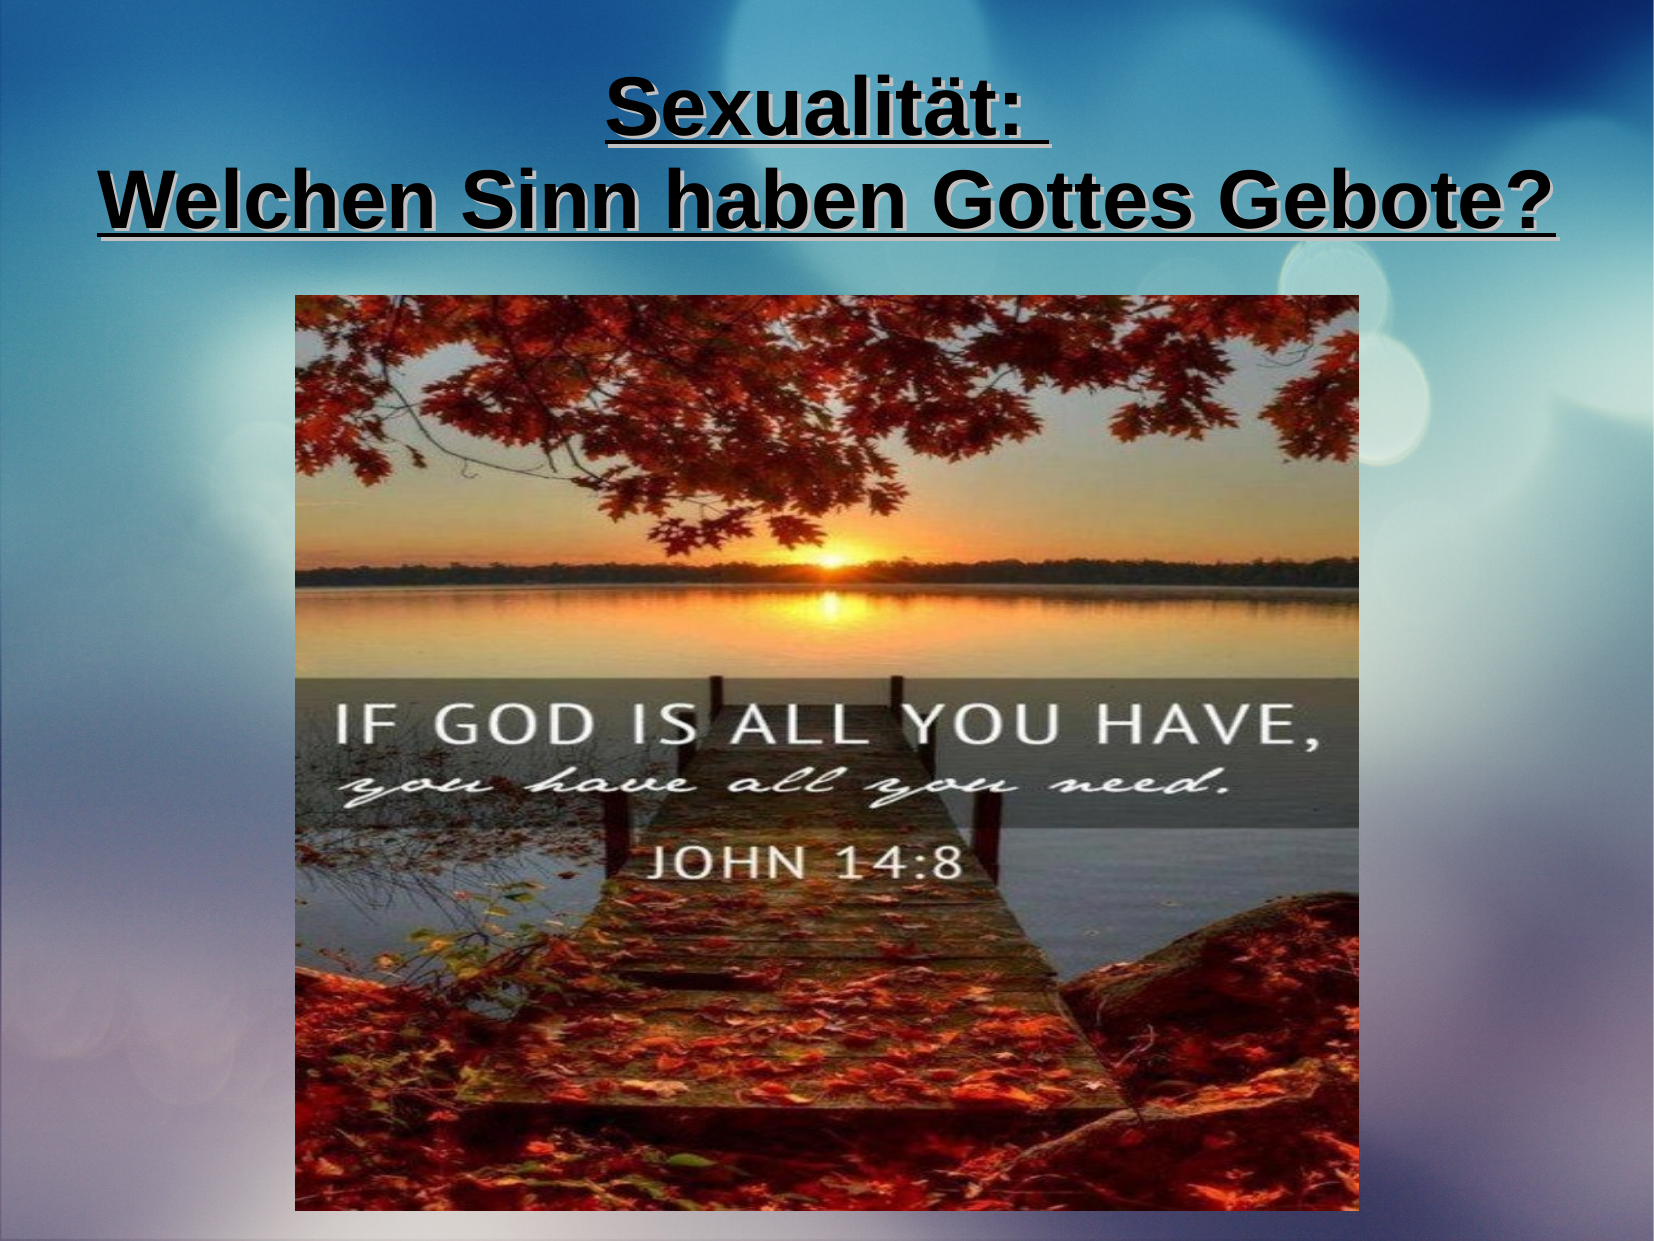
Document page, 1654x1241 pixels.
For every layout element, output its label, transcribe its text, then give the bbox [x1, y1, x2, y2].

title Sexualität: Welchen Sinn haben Gottes Gebote? [82, 49, 1571, 257]
picture [0, 0, 1654, 1241]
